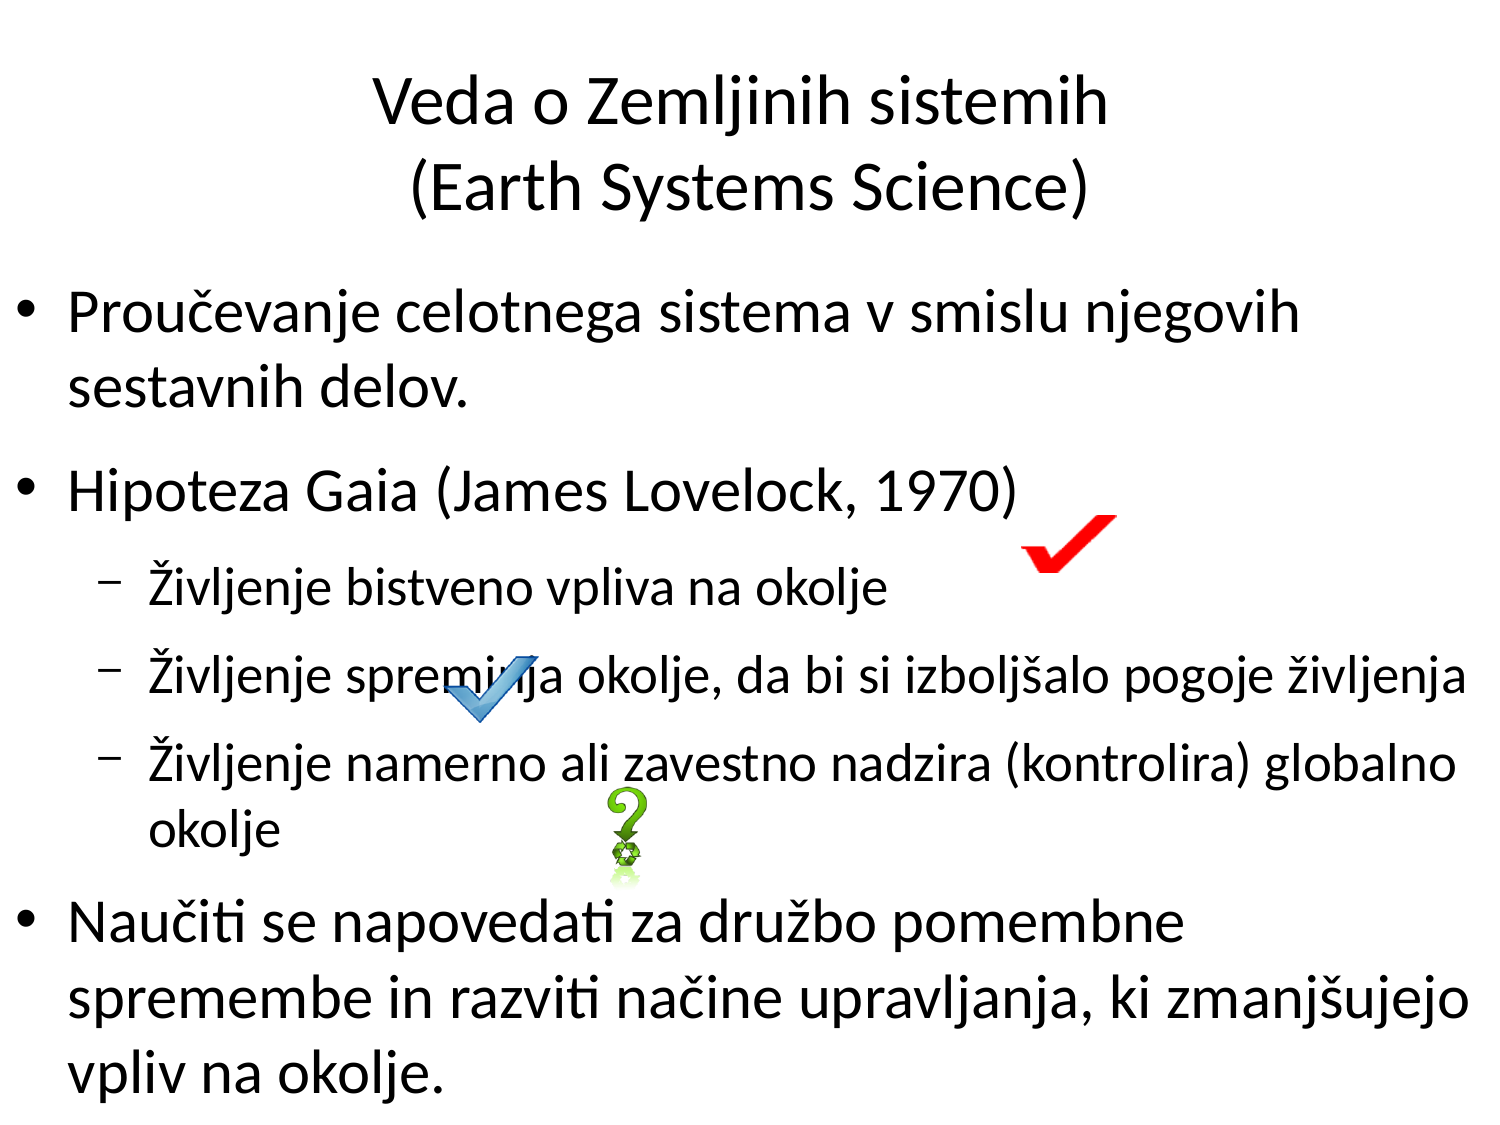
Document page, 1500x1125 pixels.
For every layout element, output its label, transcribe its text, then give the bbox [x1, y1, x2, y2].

picture [572, 786, 680, 894]
picture [442, 656, 539, 723]
list Proučevanje celotnega sistema v smislu njegovih sestavnih delov. Hipoteza Gaia (James Lovelock, 1970) Življenje bistveno vpliva na okolje Življenje spreminja okolje, da bi si izboljšalo pogoje življenja Življenje namerno ali zavestno nadzira (kontrolira) globalno okolje Naučiti se napovedati za družbo pomembne spremembe in razviti načine upravljanja, ki zmanjšujejo vpliv na okolje. [0, 262, 1500, 1125]
picture [1021, 515, 1117, 574]
title Veda o Zemljinih sistemih (Earth Systems Science) [75, 45, 1425, 233]
